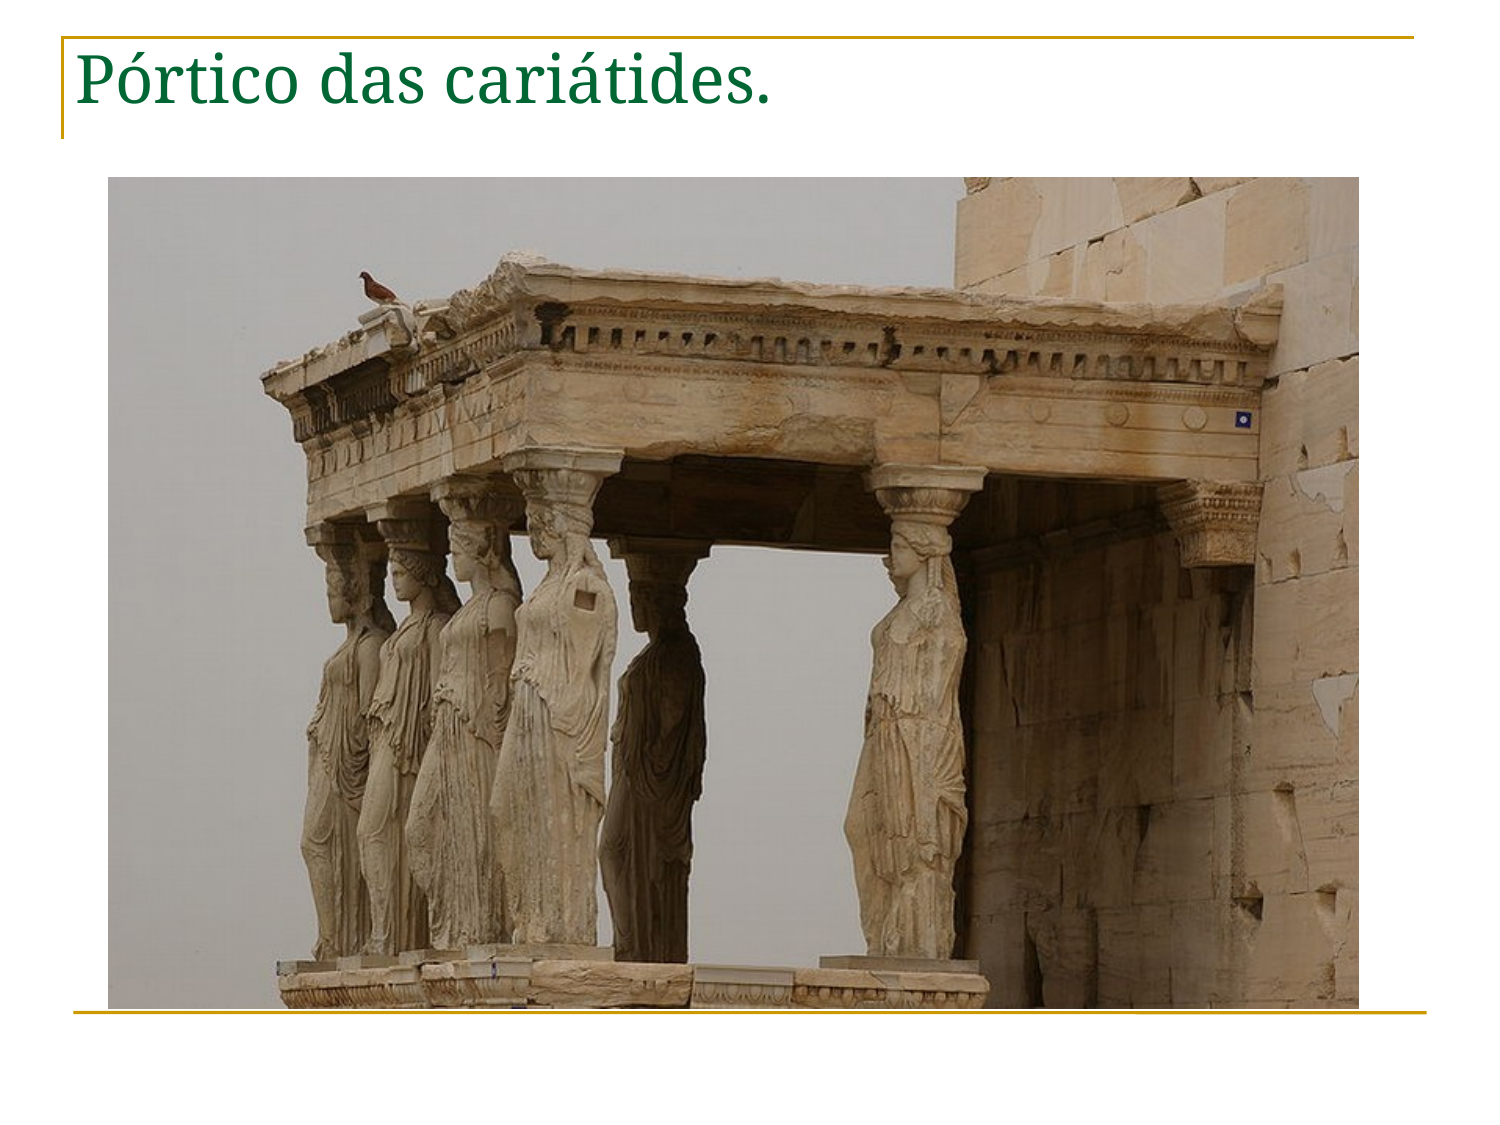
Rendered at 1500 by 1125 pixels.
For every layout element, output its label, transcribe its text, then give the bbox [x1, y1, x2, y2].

picture [108, 177, 1359, 1009]
title Pórtico das cariátides. [75, 41, 1425, 122]
